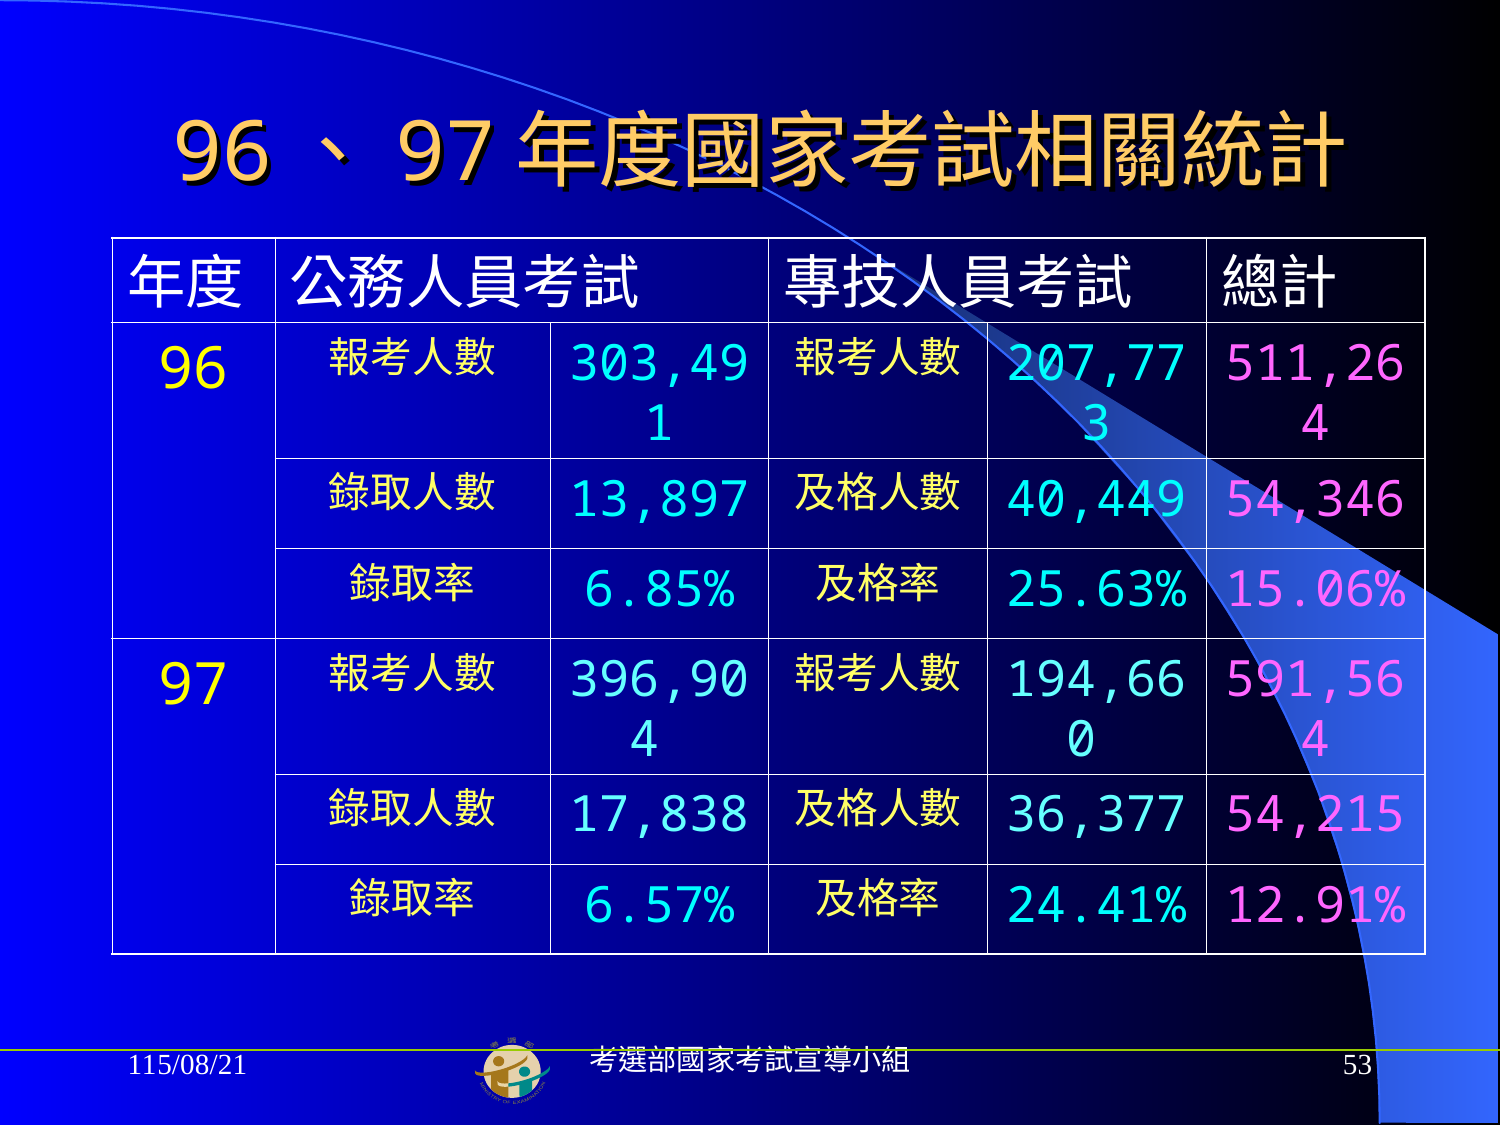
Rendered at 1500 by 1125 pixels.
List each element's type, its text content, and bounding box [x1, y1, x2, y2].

table_cell 報考人數 [769, 323, 987, 458]
table_cell 報考人數 [276, 639, 550, 774]
table_cell 25.63% [988, 549, 1206, 638]
table_cell 錄取率 [276, 865, 550, 953]
table_cell 6.57% [551, 865, 768, 953]
table_cell 報考人數 [769, 639, 987, 774]
table_cell 207,773 [988, 323, 1206, 458]
table_cell 96 [113, 323, 275, 638]
table_cell 報考人數 [276, 323, 550, 458]
table_cell 錄取率 [276, 549, 550, 638]
table_cell 303,491 [551, 323, 768, 458]
table_header 公務人員考試 [276, 239, 768, 322]
table_cell 15.06% [1207, 549, 1424, 638]
table_cell 54,346 [1207, 459, 1424, 548]
table_cell 24.41% [988, 865, 1206, 953]
table_header 專技人員考試 [769, 239, 1206, 322]
table_cell 錄取人數 [276, 775, 550, 864]
title 96、97年度國家考試相關統計 [124, 99, 1395, 196]
table_cell 及格人數 [769, 459, 987, 548]
table_cell 97 [113, 639, 275, 953]
table_header 年度 [113, 239, 275, 322]
table_cell 12.91% [1207, 865, 1424, 953]
table_cell 591,564 [1207, 639, 1424, 774]
table_cell 396,904 [551, 639, 768, 774]
table_cell 及格率 [769, 549, 987, 638]
table_cell 6.85% [551, 549, 768, 638]
table_cell 54,215 [1207, 775, 1424, 864]
table_cell 及格率 [769, 865, 987, 953]
table_cell 511,264 [1207, 323, 1424, 458]
table_cell 及格人數 [769, 775, 987, 864]
table_cell 錄取人數 [276, 459, 550, 548]
table_cell 40,449 [988, 459, 1206, 548]
table_cell 194,660 [988, 639, 1206, 774]
table_cell 36,377 [988, 775, 1206, 864]
table_header 總計 [1207, 239, 1424, 322]
table_cell 13,897 [551, 459, 768, 548]
table_cell 17,838 [551, 775, 768, 864]
